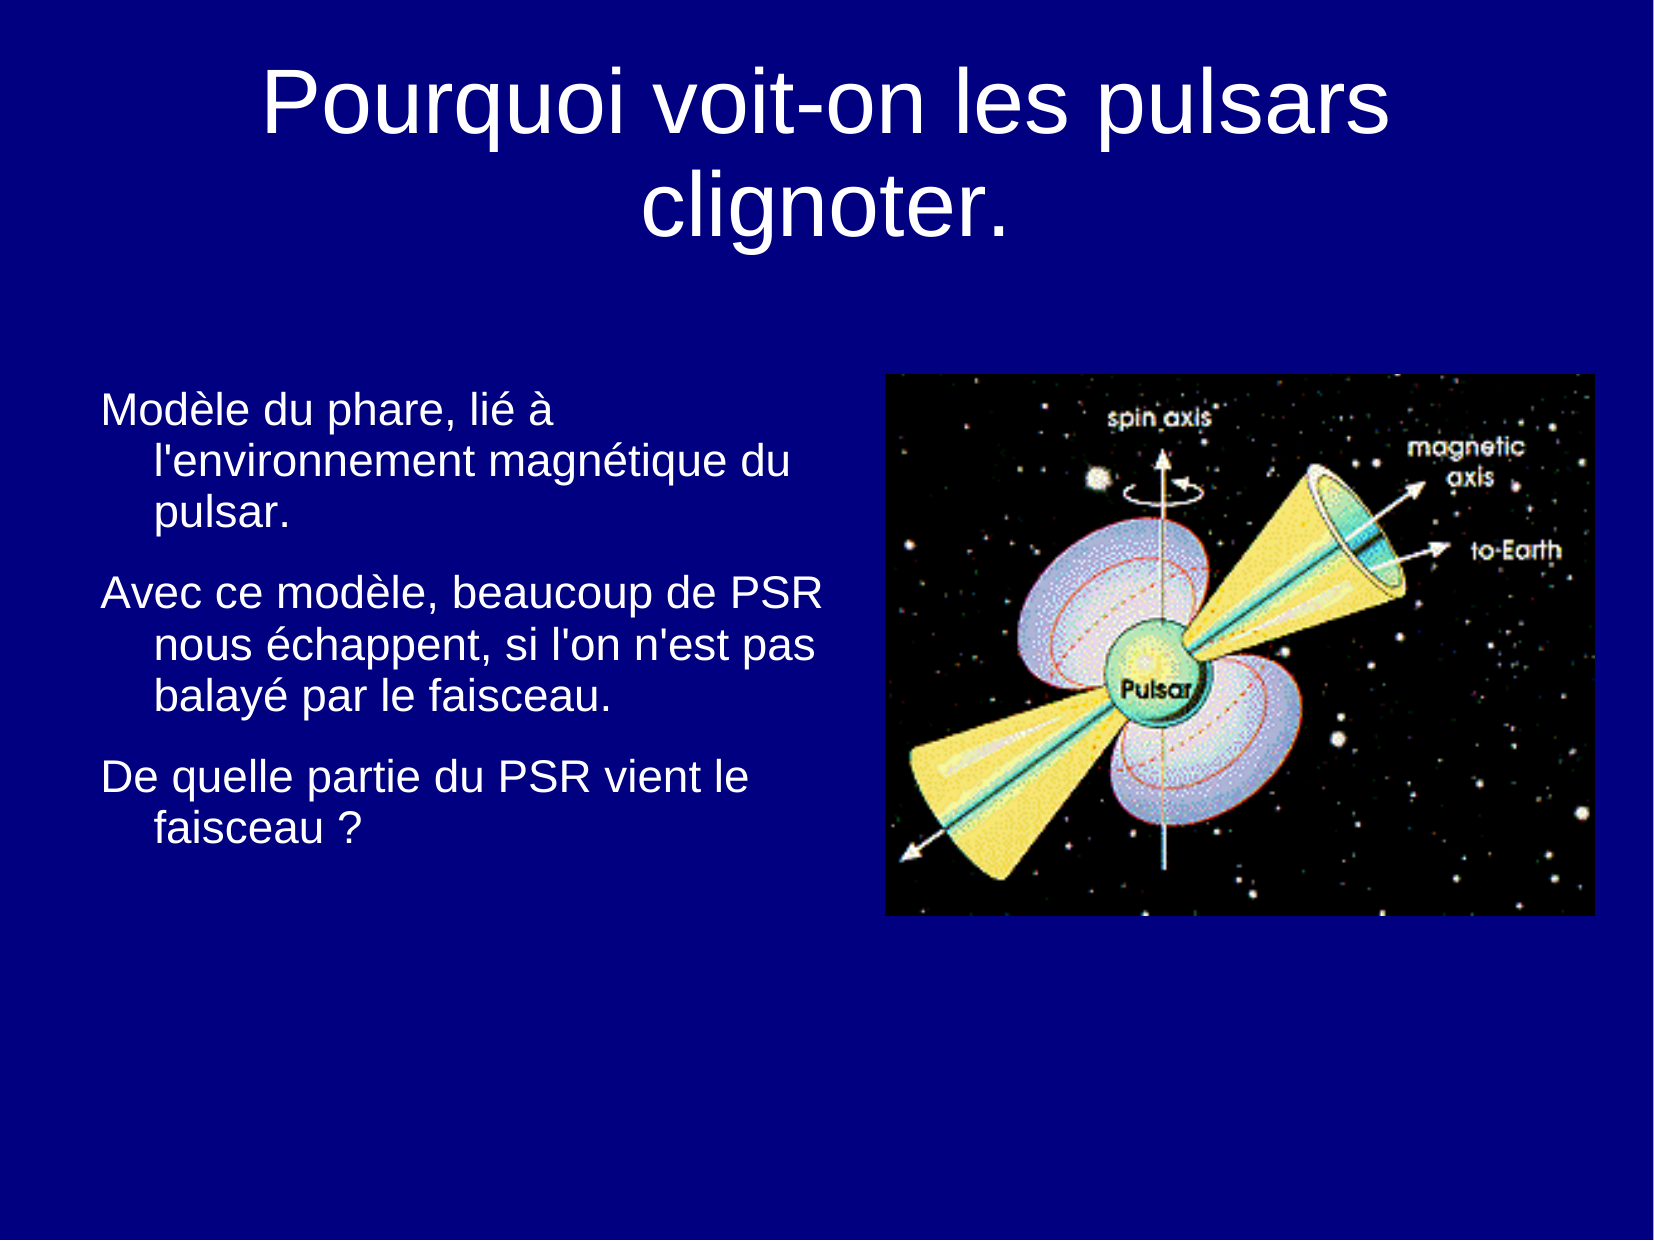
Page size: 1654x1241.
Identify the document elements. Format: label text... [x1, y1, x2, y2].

picture [885, 374, 1595, 916]
title Pourquoi voit-on les pulsars clignoter. [82, 49, 1571, 257]
list Modèle du phare, lié à l'environnement magnétique du pulsar. Avec ce modèle, beaucoup de PSR nous échappent, si l'on n'est pas balayé par le faisceau. De quelle partie du PSR vient le faisceau ? [82, 383, 827, 1203]
